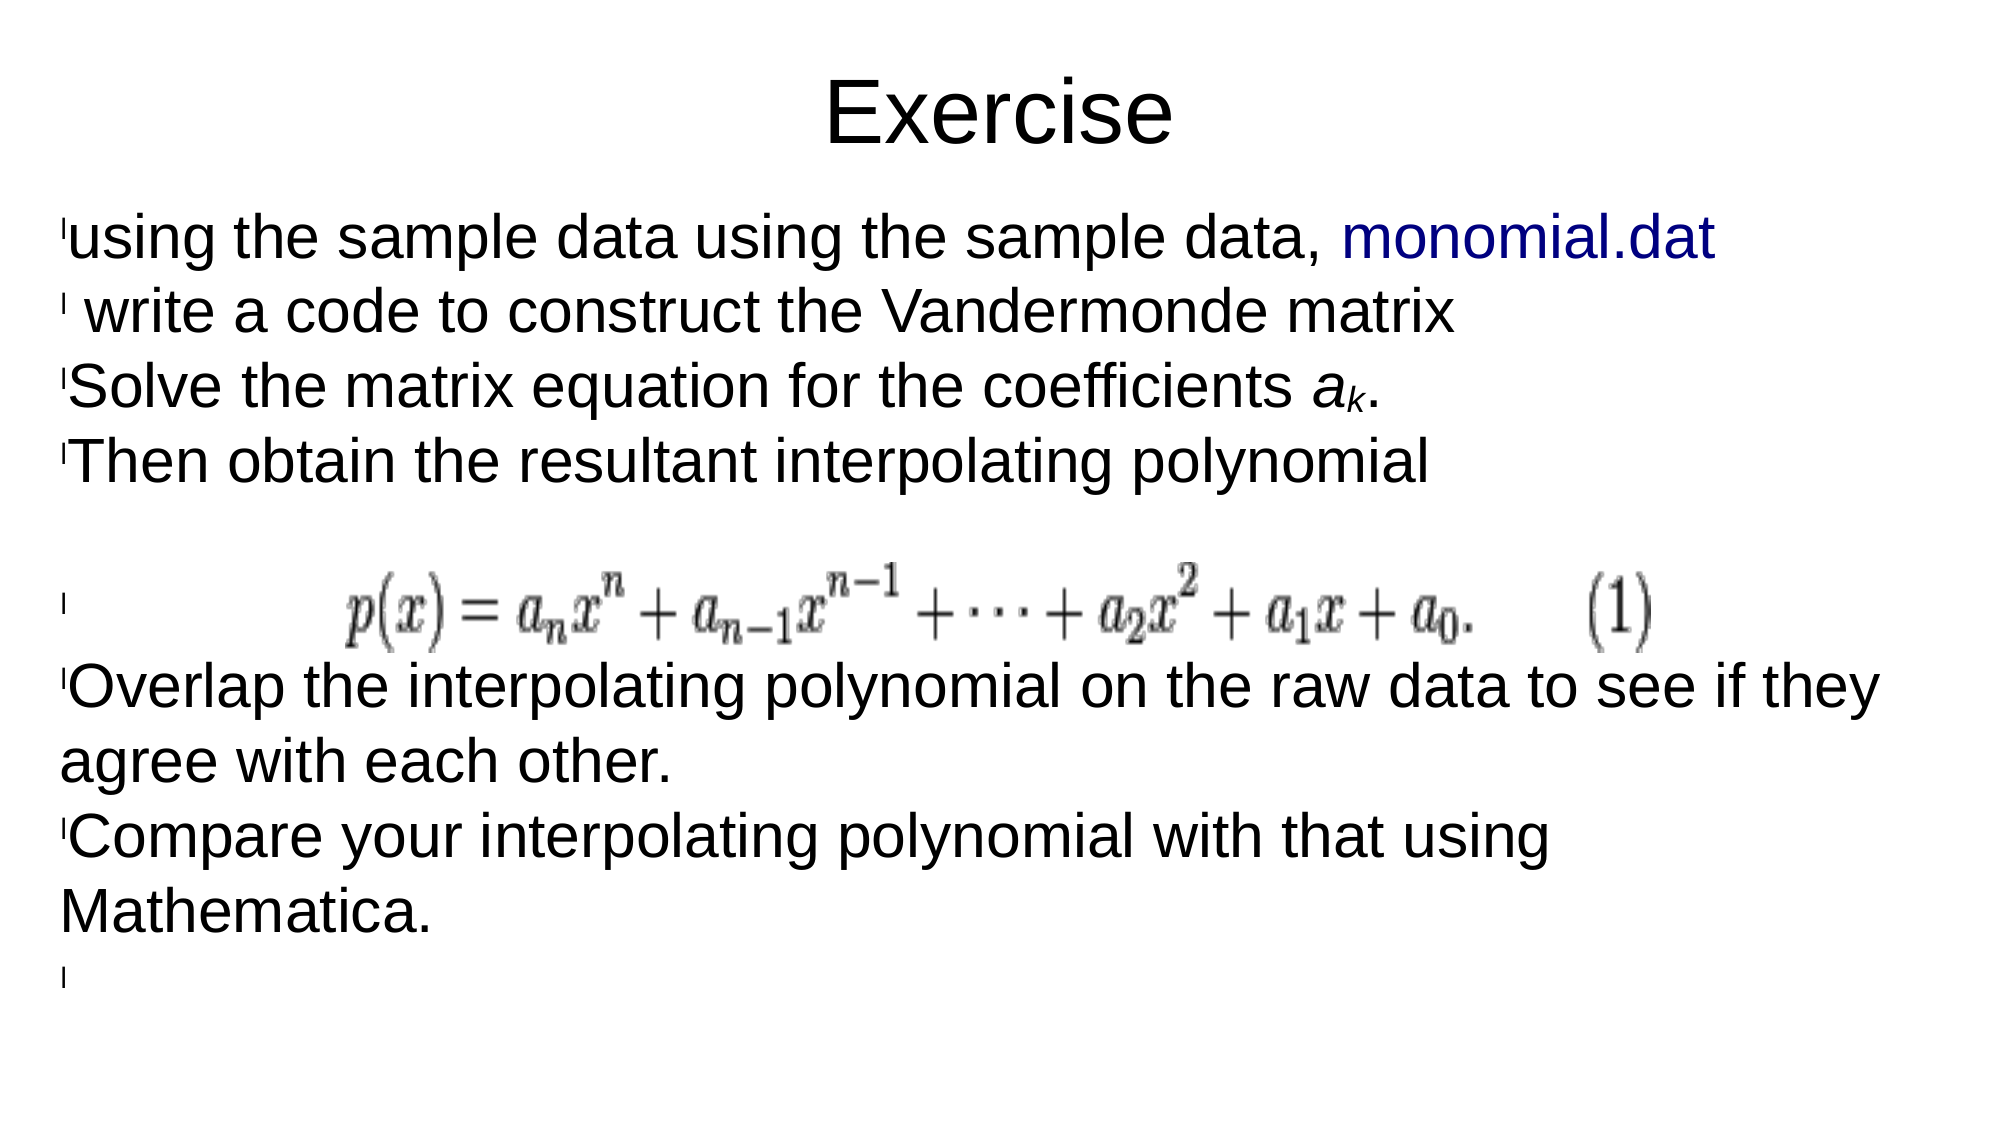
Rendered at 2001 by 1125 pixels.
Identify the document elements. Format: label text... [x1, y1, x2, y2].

picture [345, 562, 1651, 653]
text_box using the sample data using the sample data, monomial.dat write a code to construct the Vandermonde matrix Solve the matrix equation for the coefficients ak. Then obtain the resultant interpolating polynomial Overlap the interpolating polynomial on the raw data to see if they agree with each other. Compare your interpolating polynomial with that using Mathematica. [45, 188, 1900, 975]
text_box Exercise [99, 44, 1900, 188]
